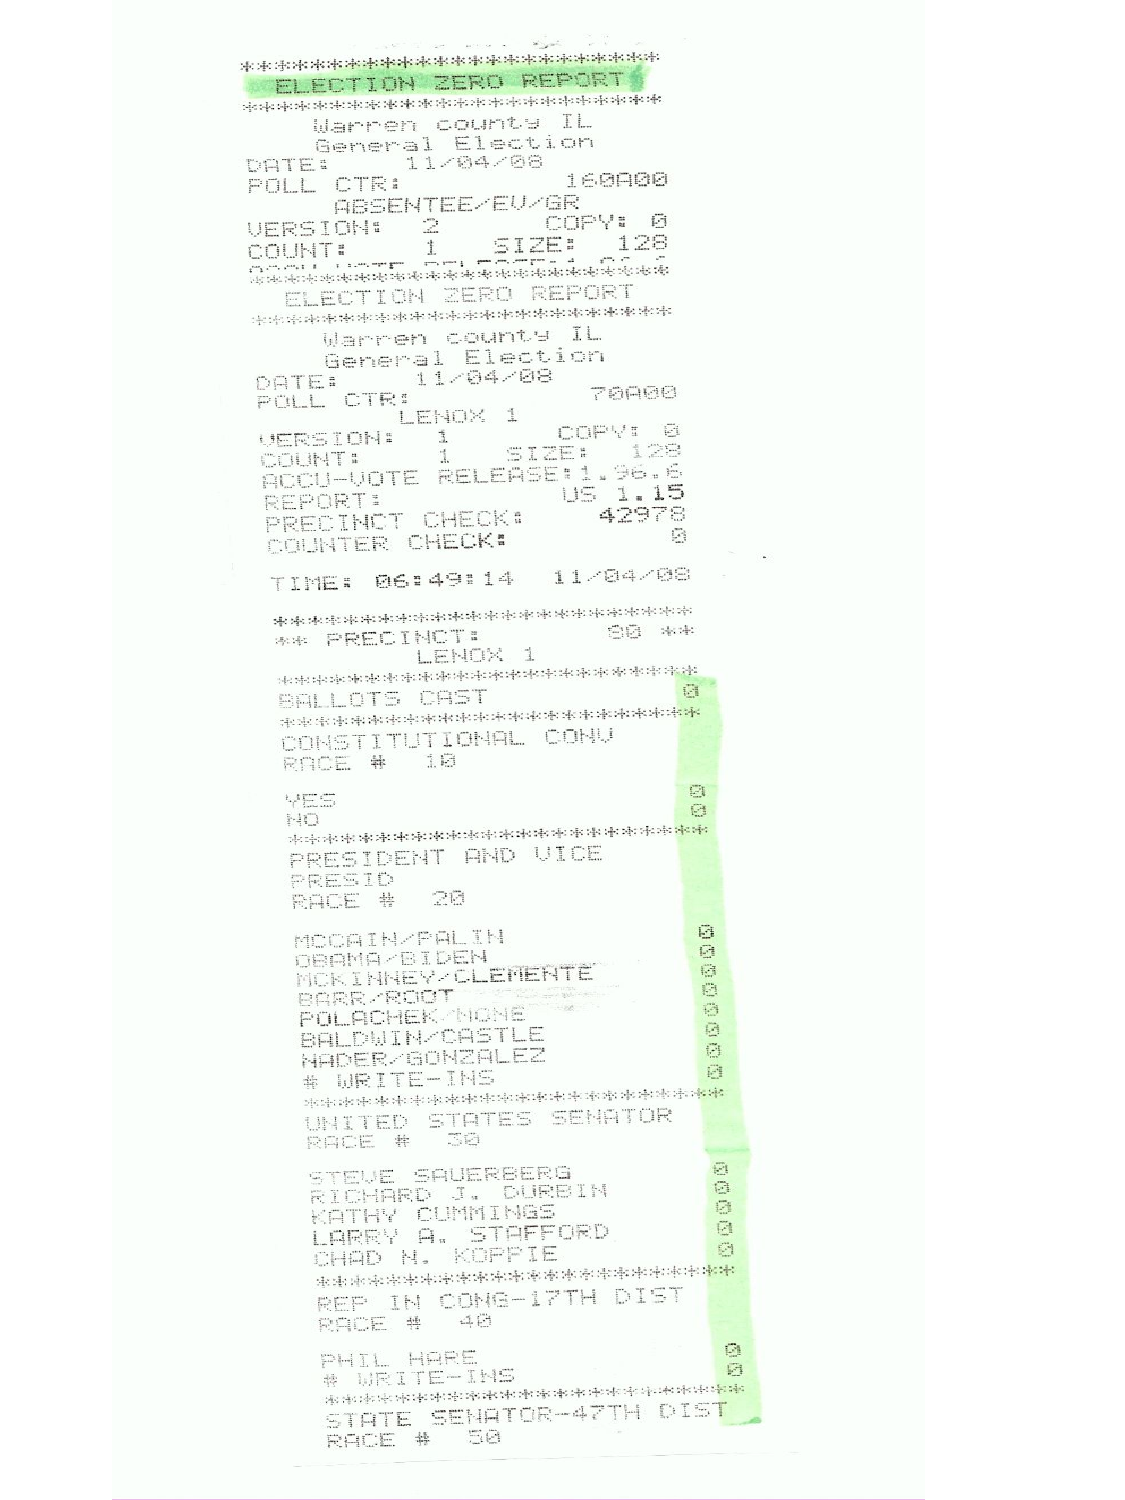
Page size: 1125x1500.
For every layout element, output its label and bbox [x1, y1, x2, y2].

picture [112, 0, 925, 1500]
